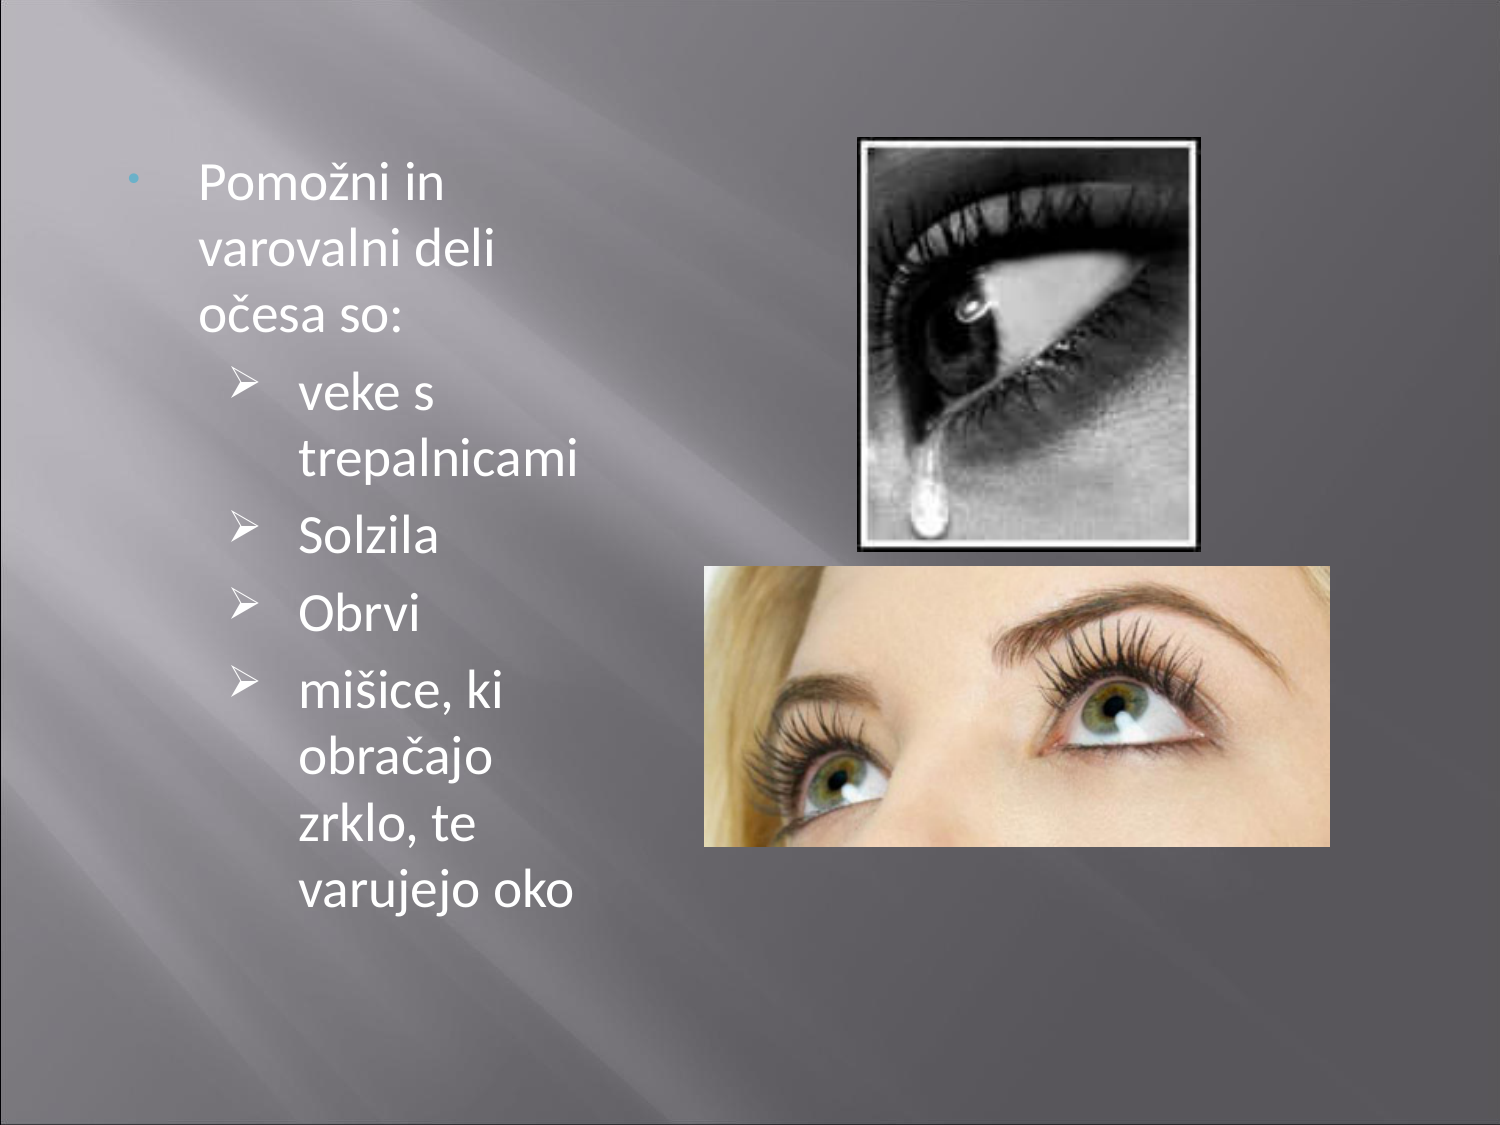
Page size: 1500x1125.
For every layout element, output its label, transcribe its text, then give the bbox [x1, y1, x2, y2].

picture [0, 0, 1500, 1125]
list Pomožni in varovalni deli očesa so: veke s trepalnicami Solzila Obrvi mišice, ki obračajo zrklo, te varujejo oko [112, 137, 609, 1025]
